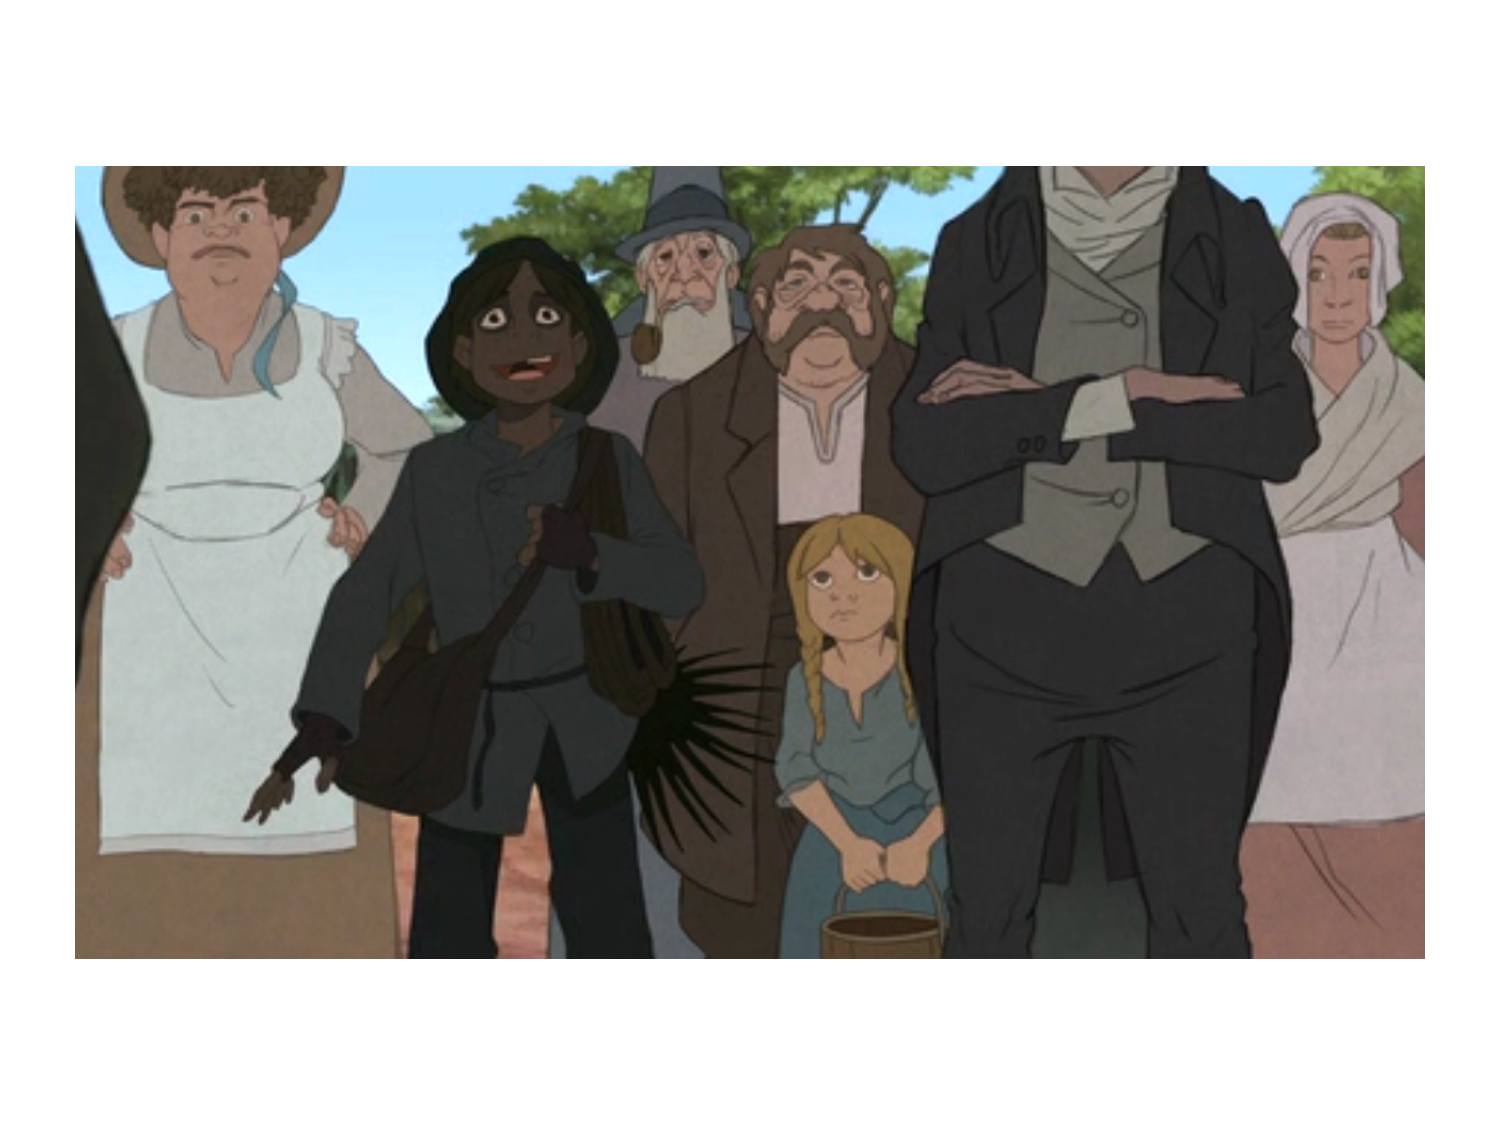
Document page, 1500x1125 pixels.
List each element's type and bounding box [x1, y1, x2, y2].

picture [75, 166, 1425, 959]
